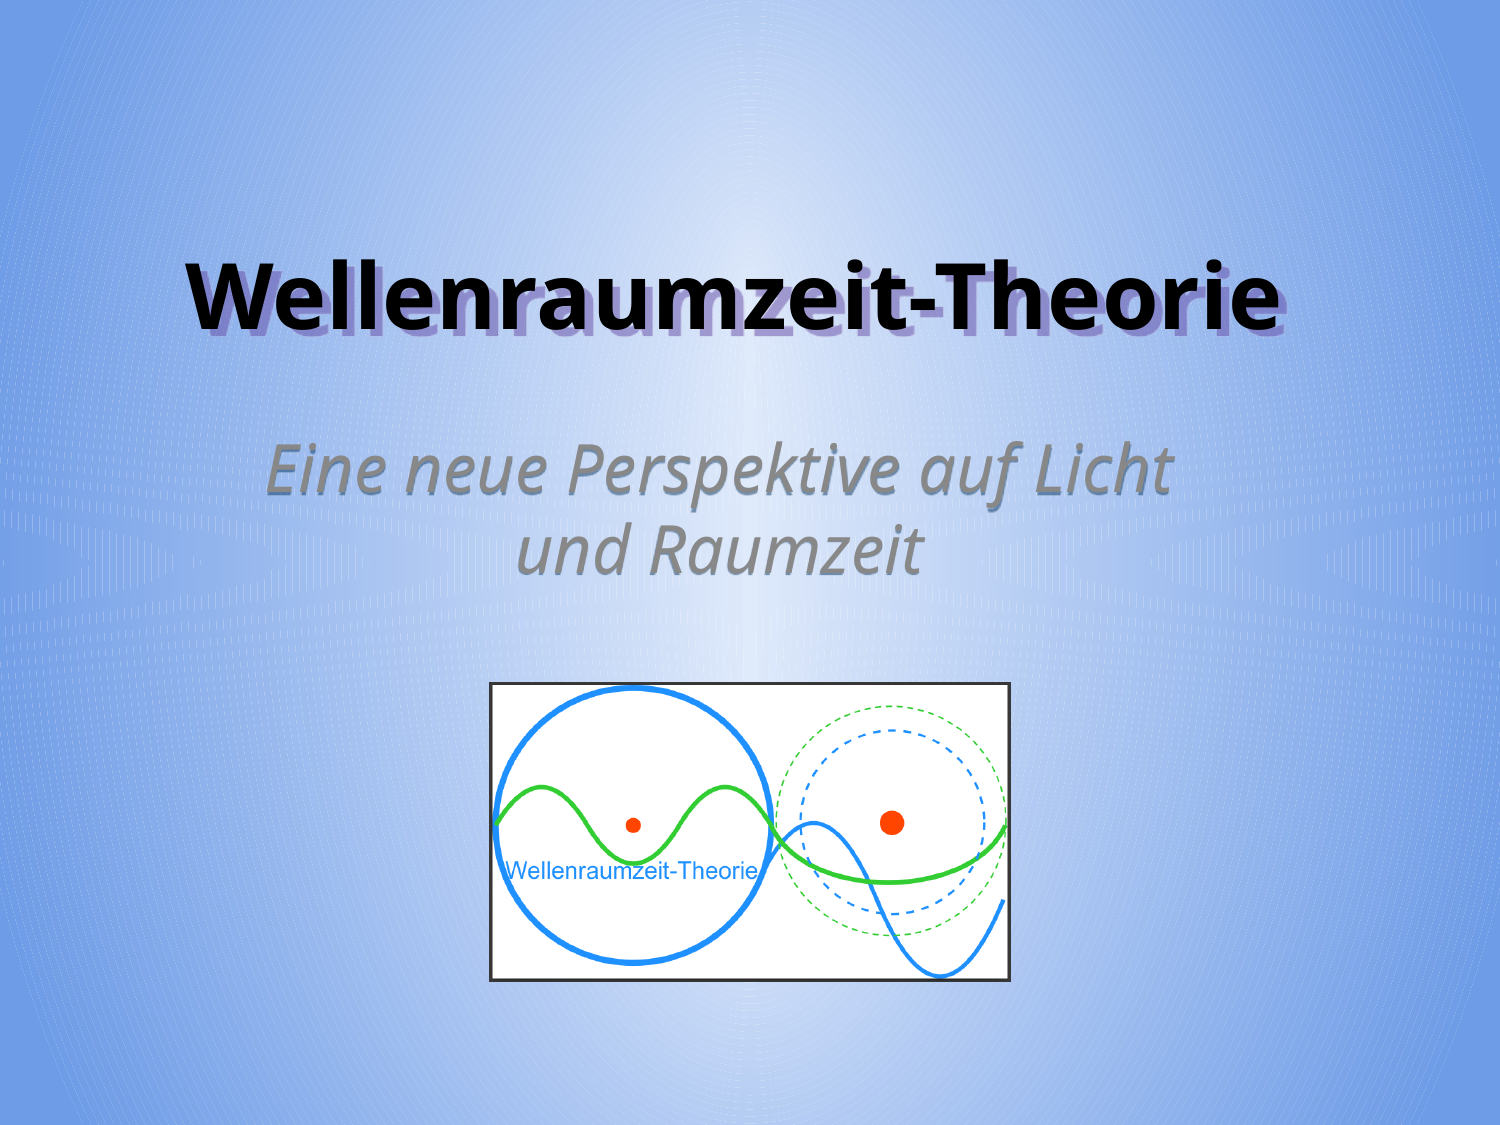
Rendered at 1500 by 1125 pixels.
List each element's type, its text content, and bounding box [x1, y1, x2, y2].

title Wellenraumzeit-Theorie [96, 172, 1372, 414]
picture [489, 682, 1011, 982]
subtitle Eine neue Perspektive auf Licht und Raumzeit [194, 418, 1245, 707]
